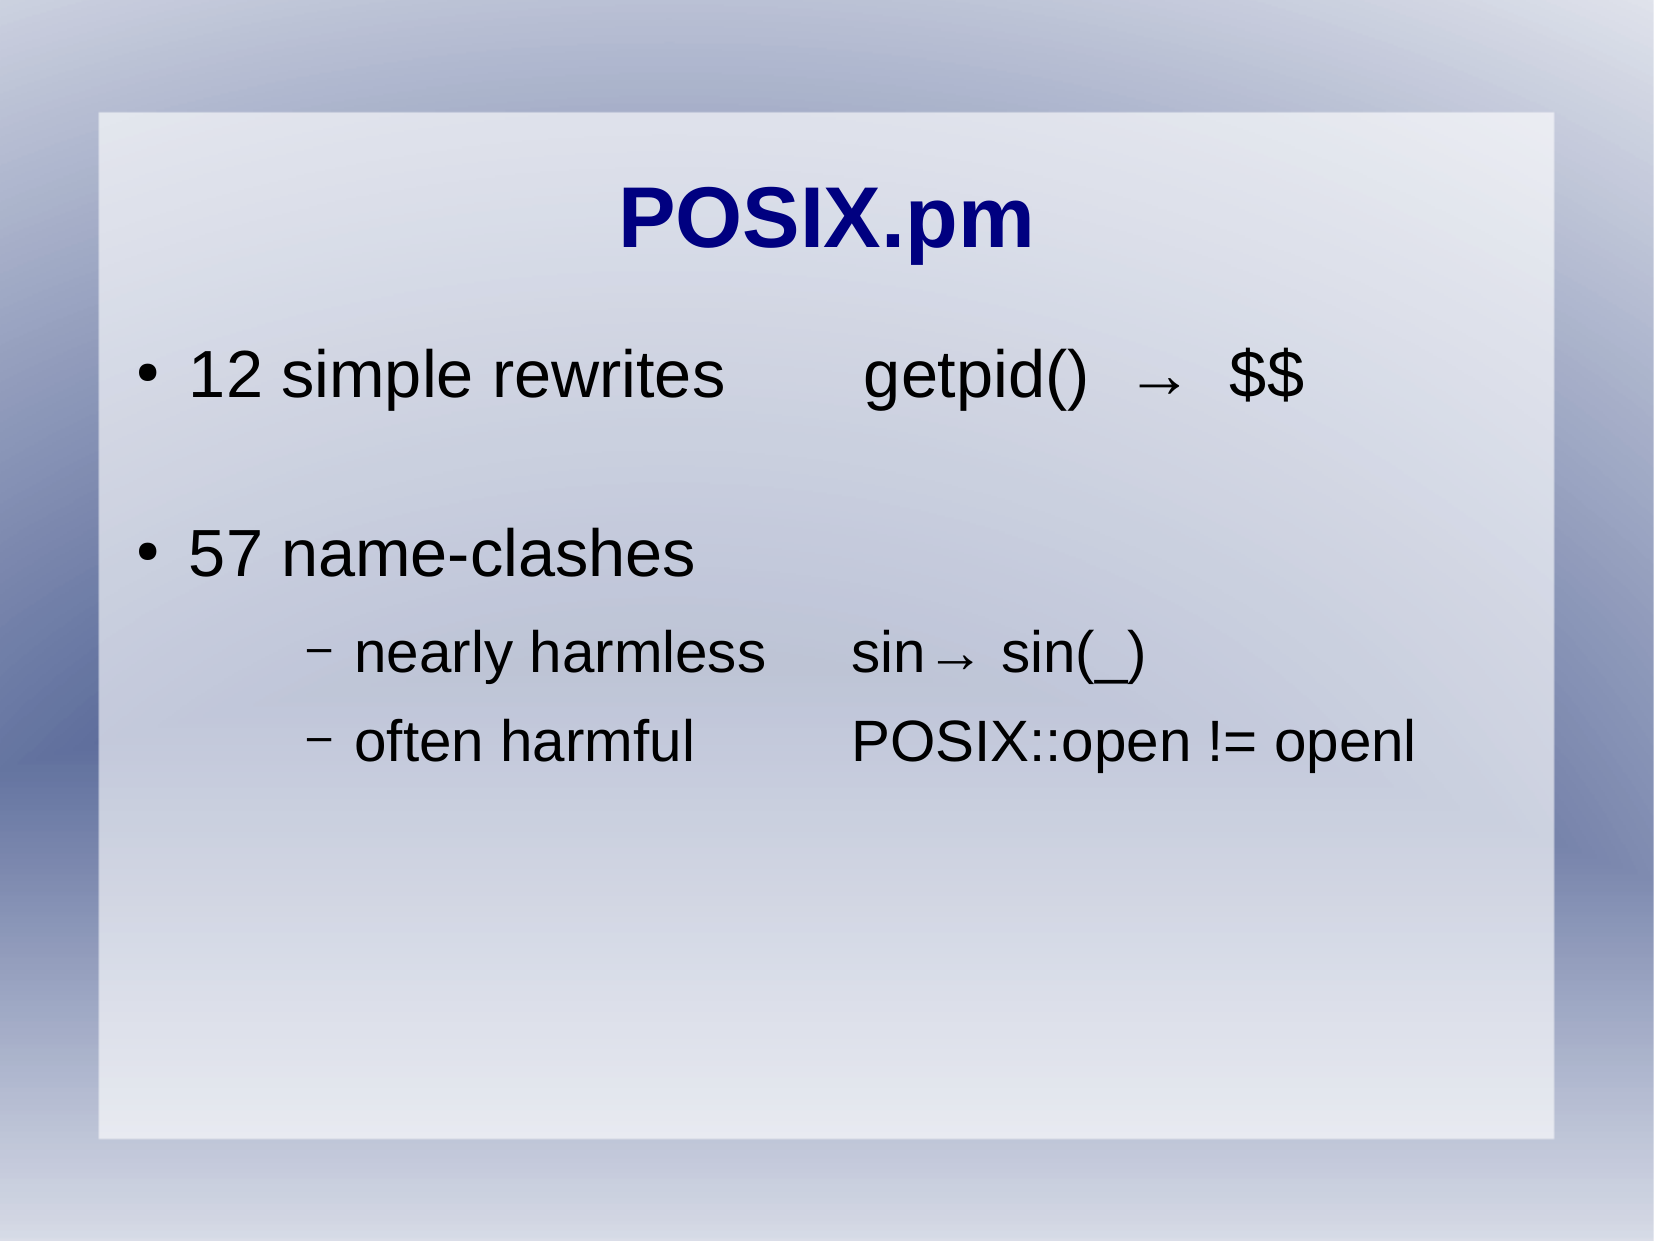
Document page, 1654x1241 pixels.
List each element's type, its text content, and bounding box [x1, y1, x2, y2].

title POSIX.pm [118, 114, 1536, 322]
picture [0, 0, 1654, 1241]
list 12 simple rewrites getpid() → $$ 57 name-clashes nearly harmless sin → sin(_) often harmful POSIX::open != openl [118, 336, 1576, 1156]
